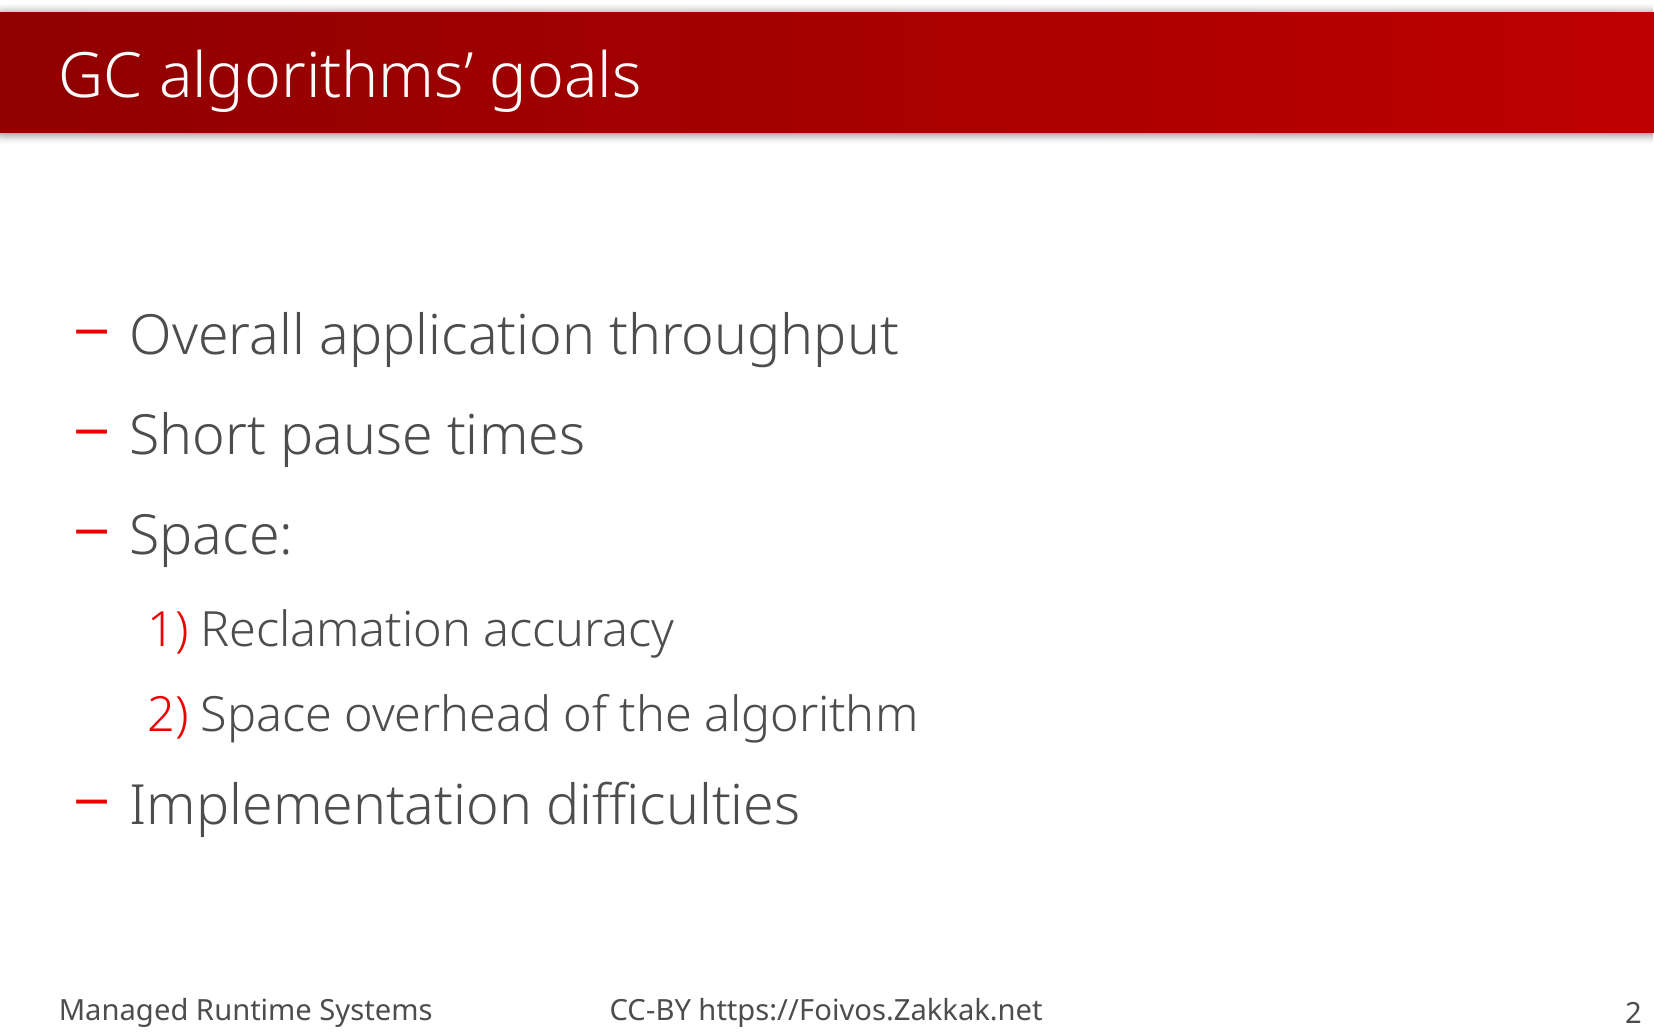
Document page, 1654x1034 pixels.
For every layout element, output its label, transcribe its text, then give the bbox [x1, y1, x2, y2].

list Overall application throughput Short pause times Space: Reclamation accuracy Space overhead of the algorithm Implementation difficulties [58, 176, 1594, 960]
title GC algorithms’ goals [58, 7, 1329, 139]
